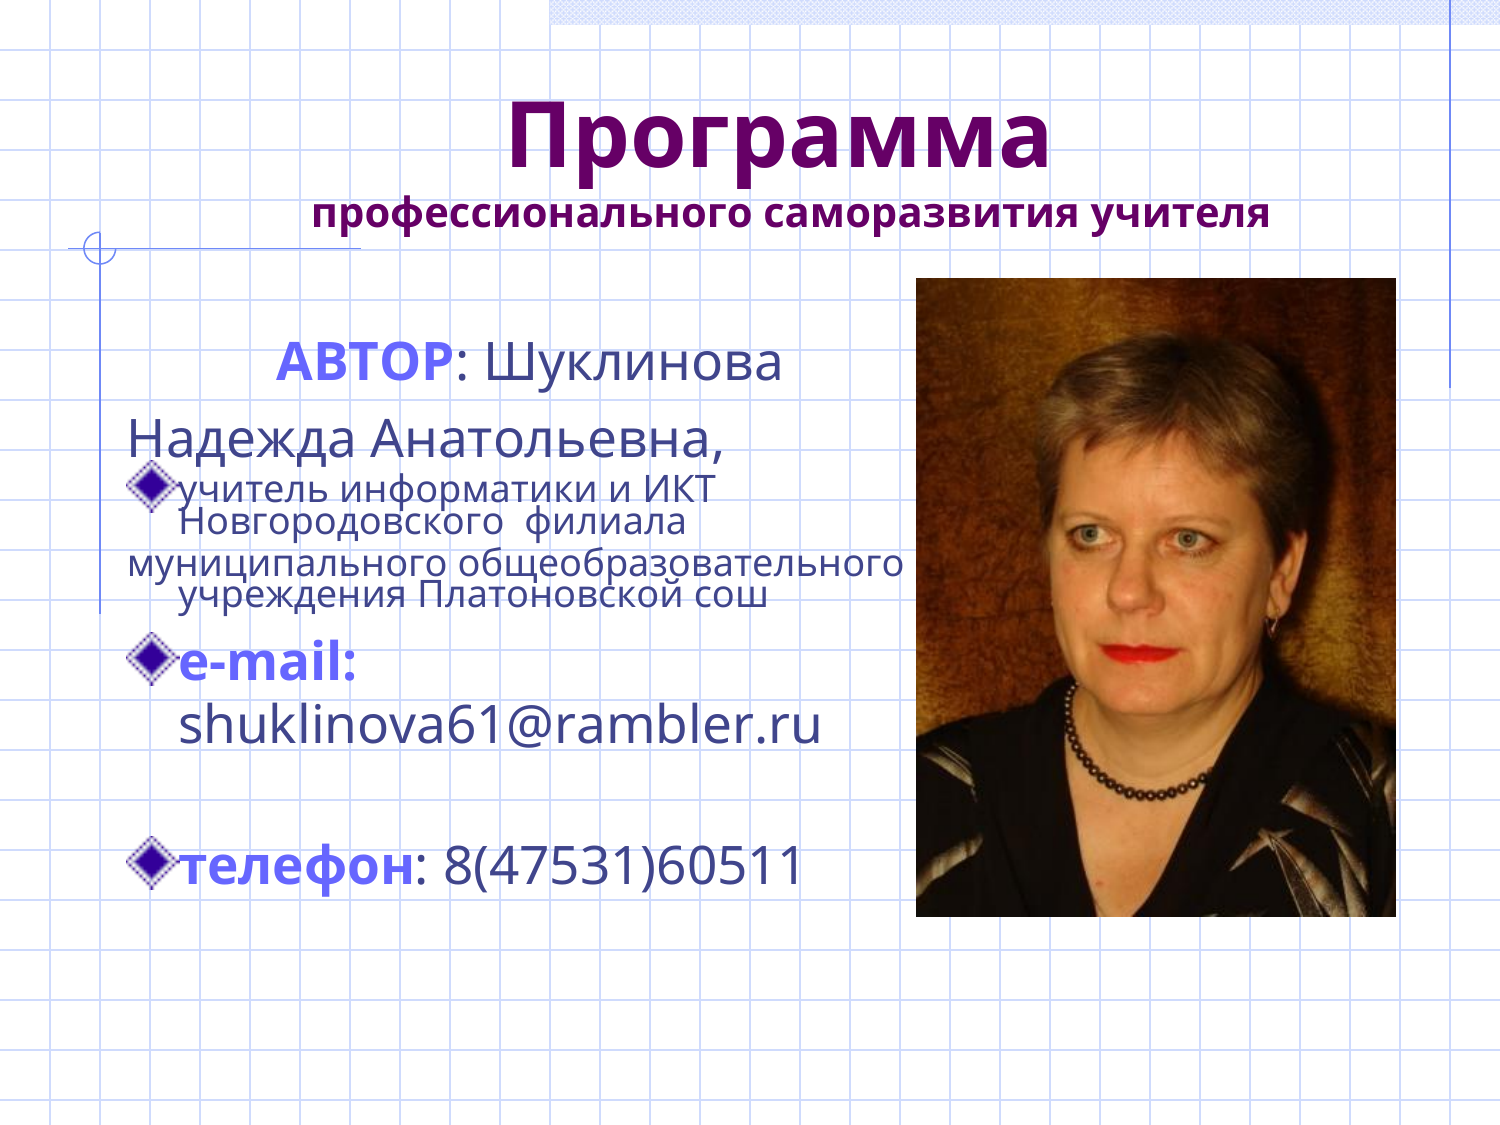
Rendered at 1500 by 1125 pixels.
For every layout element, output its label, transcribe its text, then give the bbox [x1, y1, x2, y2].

title [99, 22, 1375, 238]
text_box Программа профессионального саморазвития учителя [112, 54, 1471, 244]
picture [549, 0, 1449, 25]
picture [916, 278, 1396, 917]
list АВТОР: Шуклинова Надежда Анатольевна, учитель информатики и ИКТ Новгородовского филиала муниципального общеобразовательного учреждения Платоновской сош e-mail: shuklinova61@rambler.ru телефон: 8(47531)60511 [112, 244, 963, 988]
picture [1451, 0, 1500, 25]
